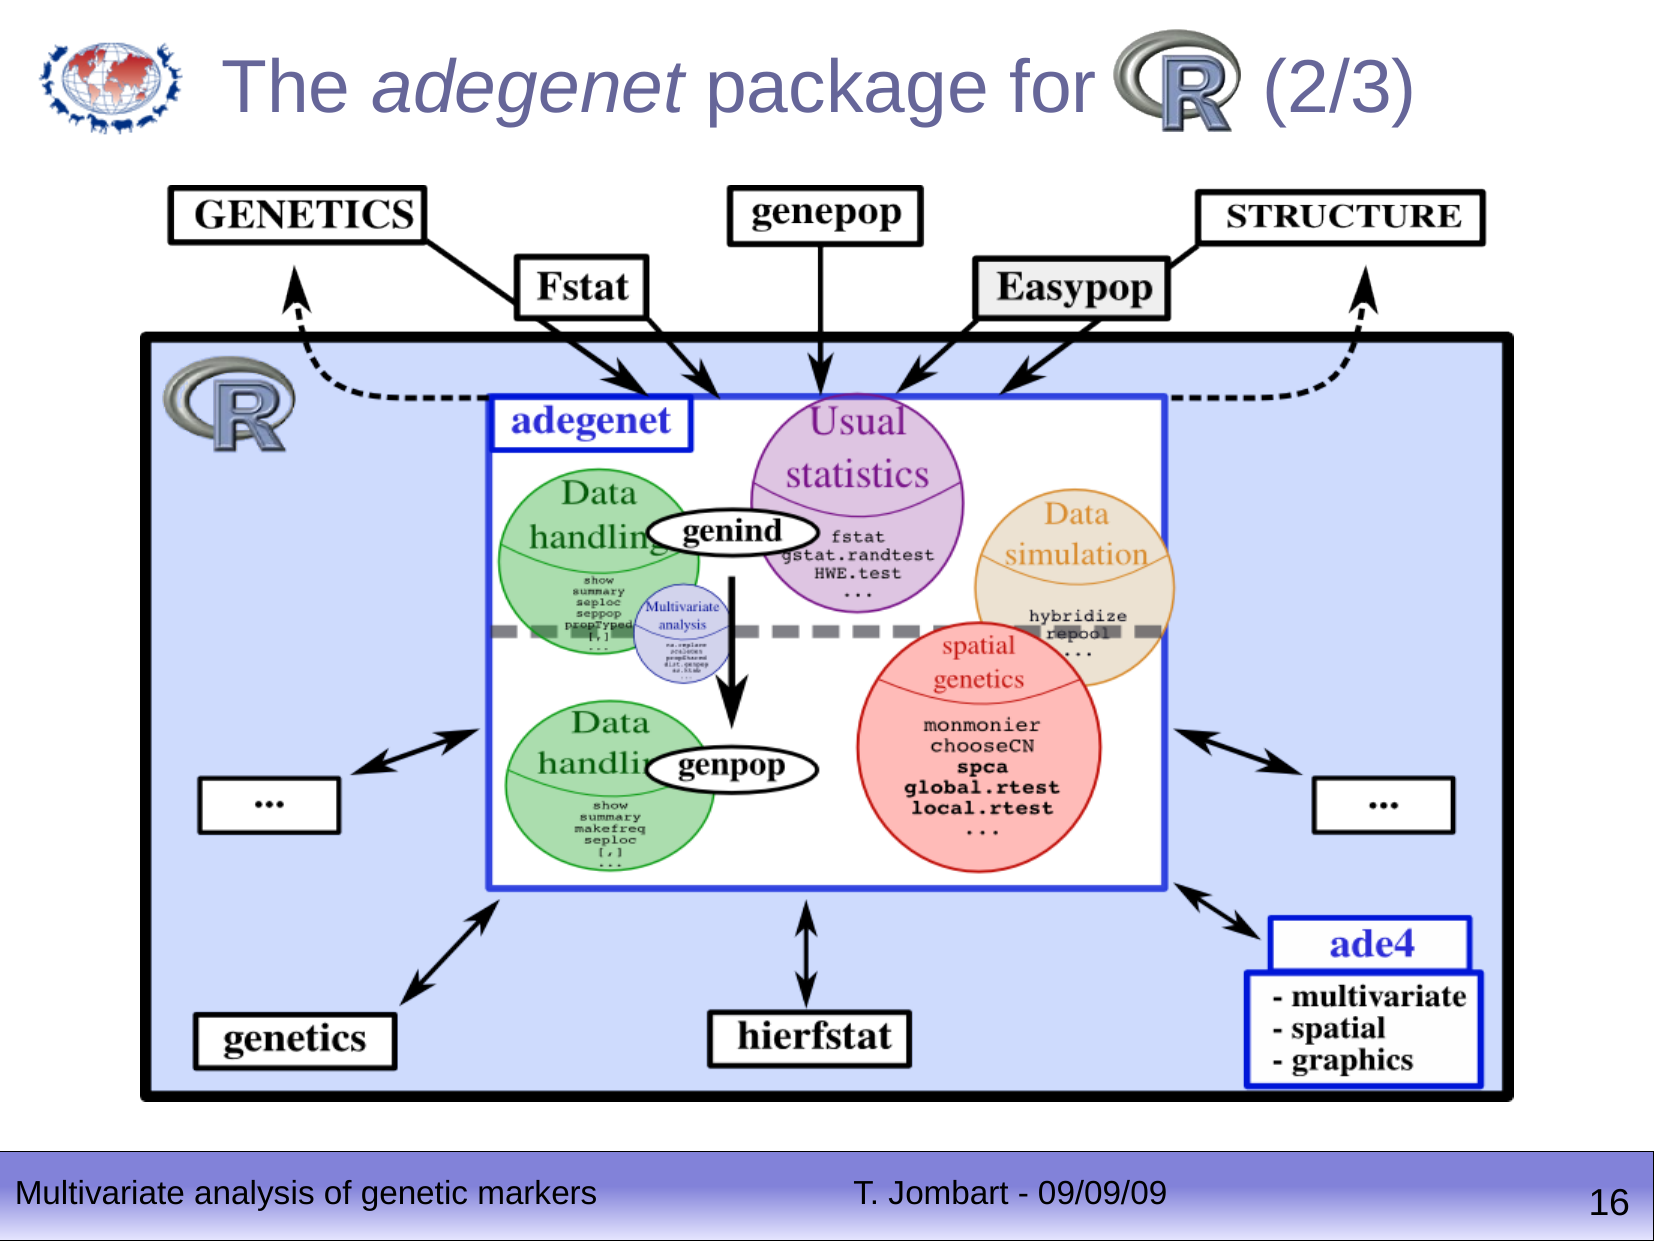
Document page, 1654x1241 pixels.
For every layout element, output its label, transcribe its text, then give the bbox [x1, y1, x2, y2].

picture [1113, 29, 1241, 132]
text_box T. Jombart - 09/09/09 [838, 1167, 1202, 1225]
text_box The adegenet package for (2/3) [206, 37, 1654, 137]
text_box Multivariate analysis of genetic markers [0, 1167, 614, 1220]
picture [25, 29, 186, 144]
text_box [0, 1151, 1654, 1241]
picture [140, 185, 1514, 1102]
text_box 16 [1573, 1174, 1654, 1232]
